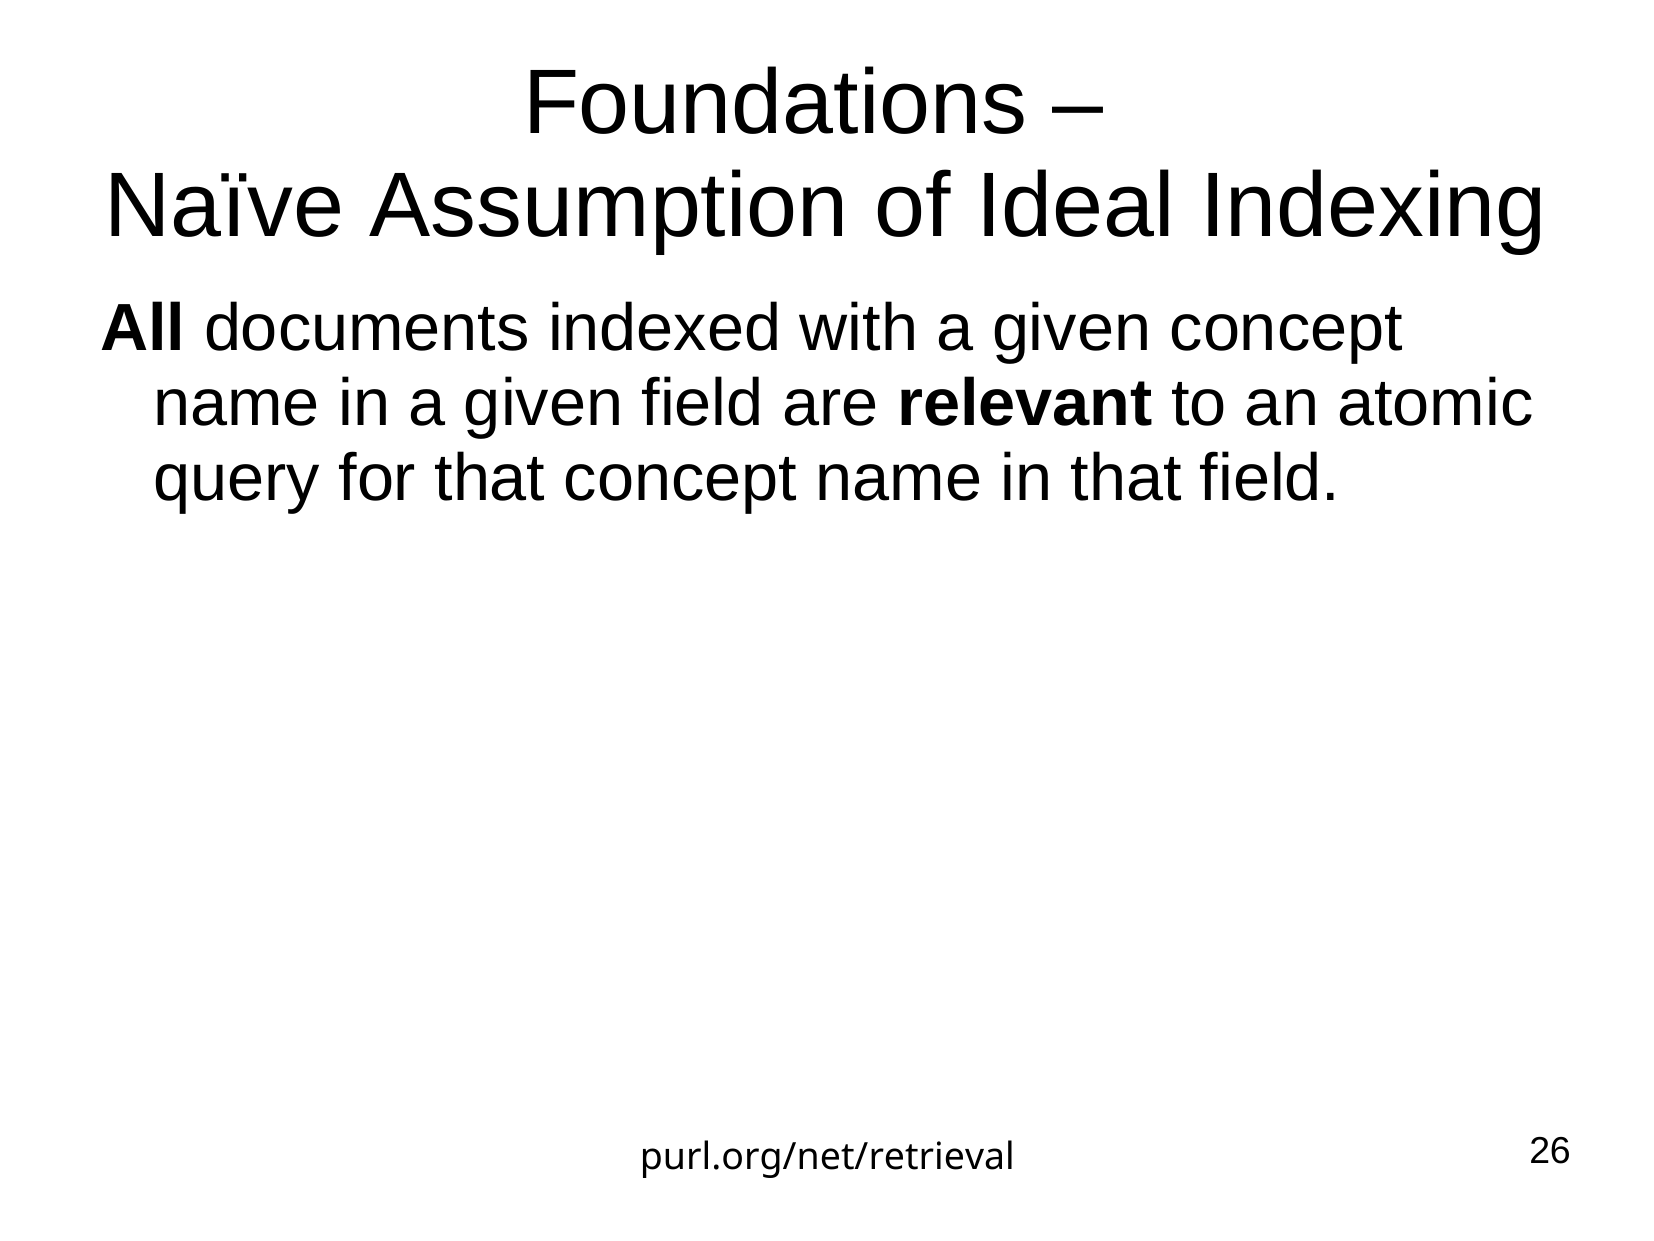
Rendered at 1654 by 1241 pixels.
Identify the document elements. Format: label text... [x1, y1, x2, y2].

list All documents indexed with a given concept name in a given field are relevant to an atomic query for that concept name in that field. [82, 290, 1571, 1109]
title Foundations – Naïve Assumption of Ideal Indexing [82, 49, 1571, 257]
